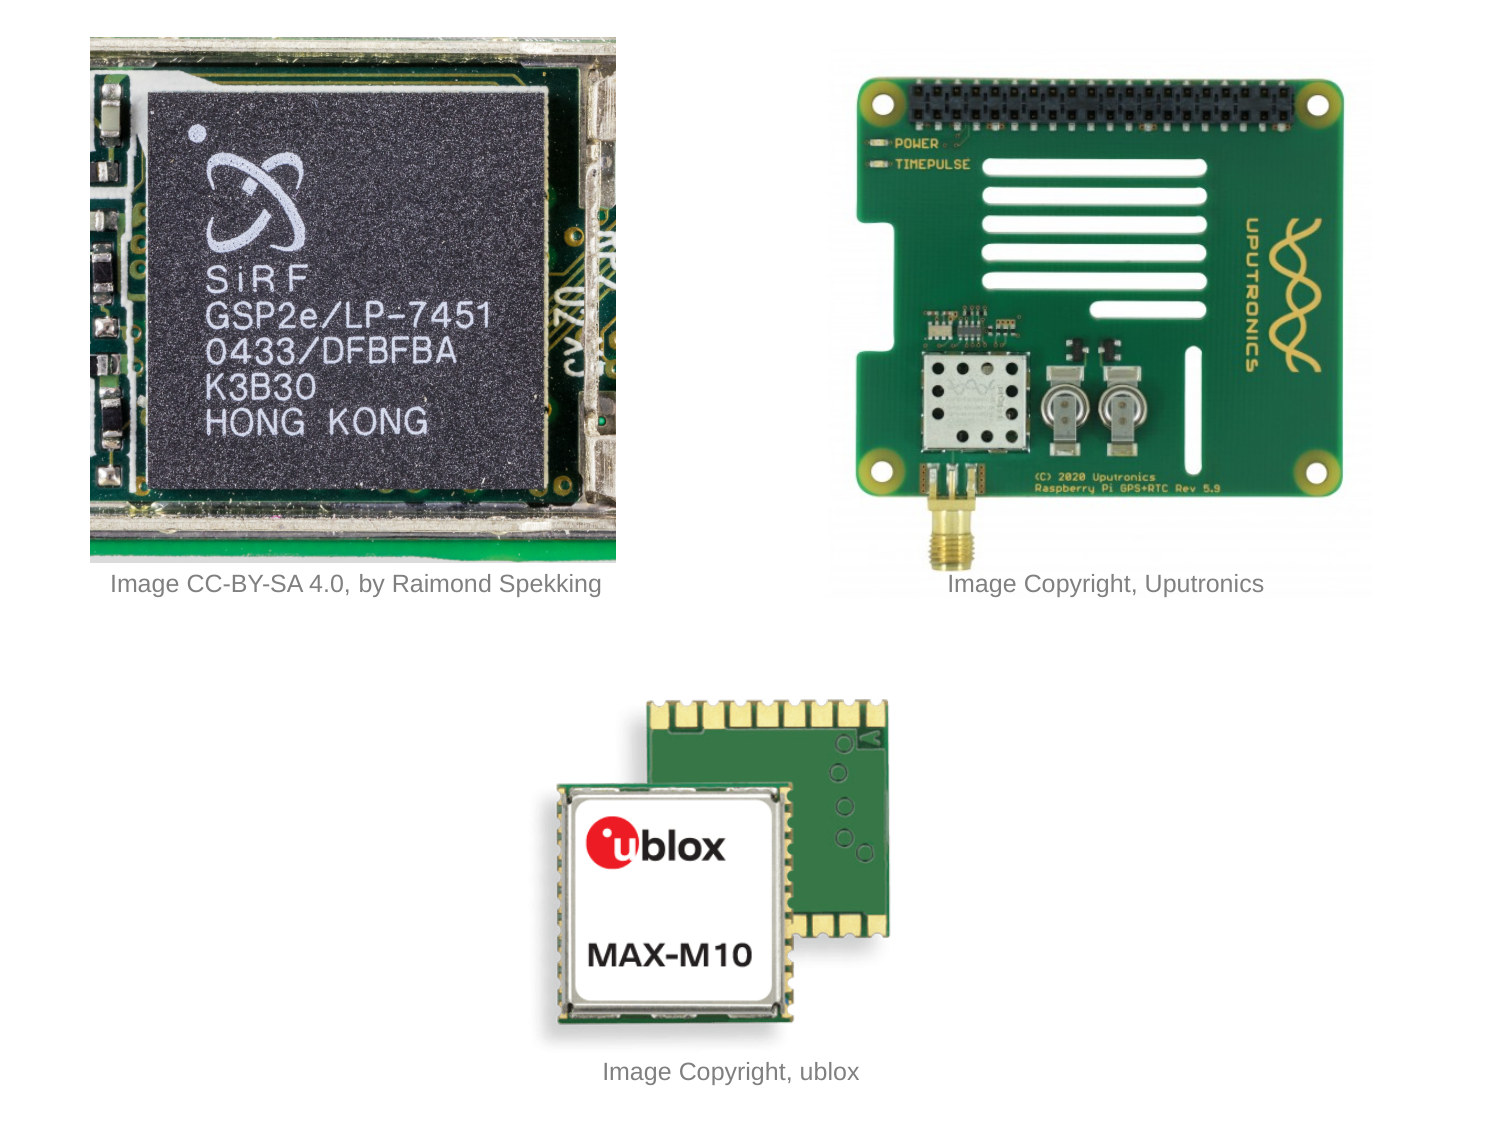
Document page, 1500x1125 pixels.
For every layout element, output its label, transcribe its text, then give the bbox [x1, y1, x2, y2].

text_box Image Copyright, Uputronics [862, 562, 1351, 606]
text_box Image CC-BY-SA 4.0, by Raimond Spekking [75, 562, 638, 606]
picture [90, 37, 616, 562]
text_box Image Copyright, ublox [525, 1050, 938, 1093]
picture [363, 49, 1376, 1125]
